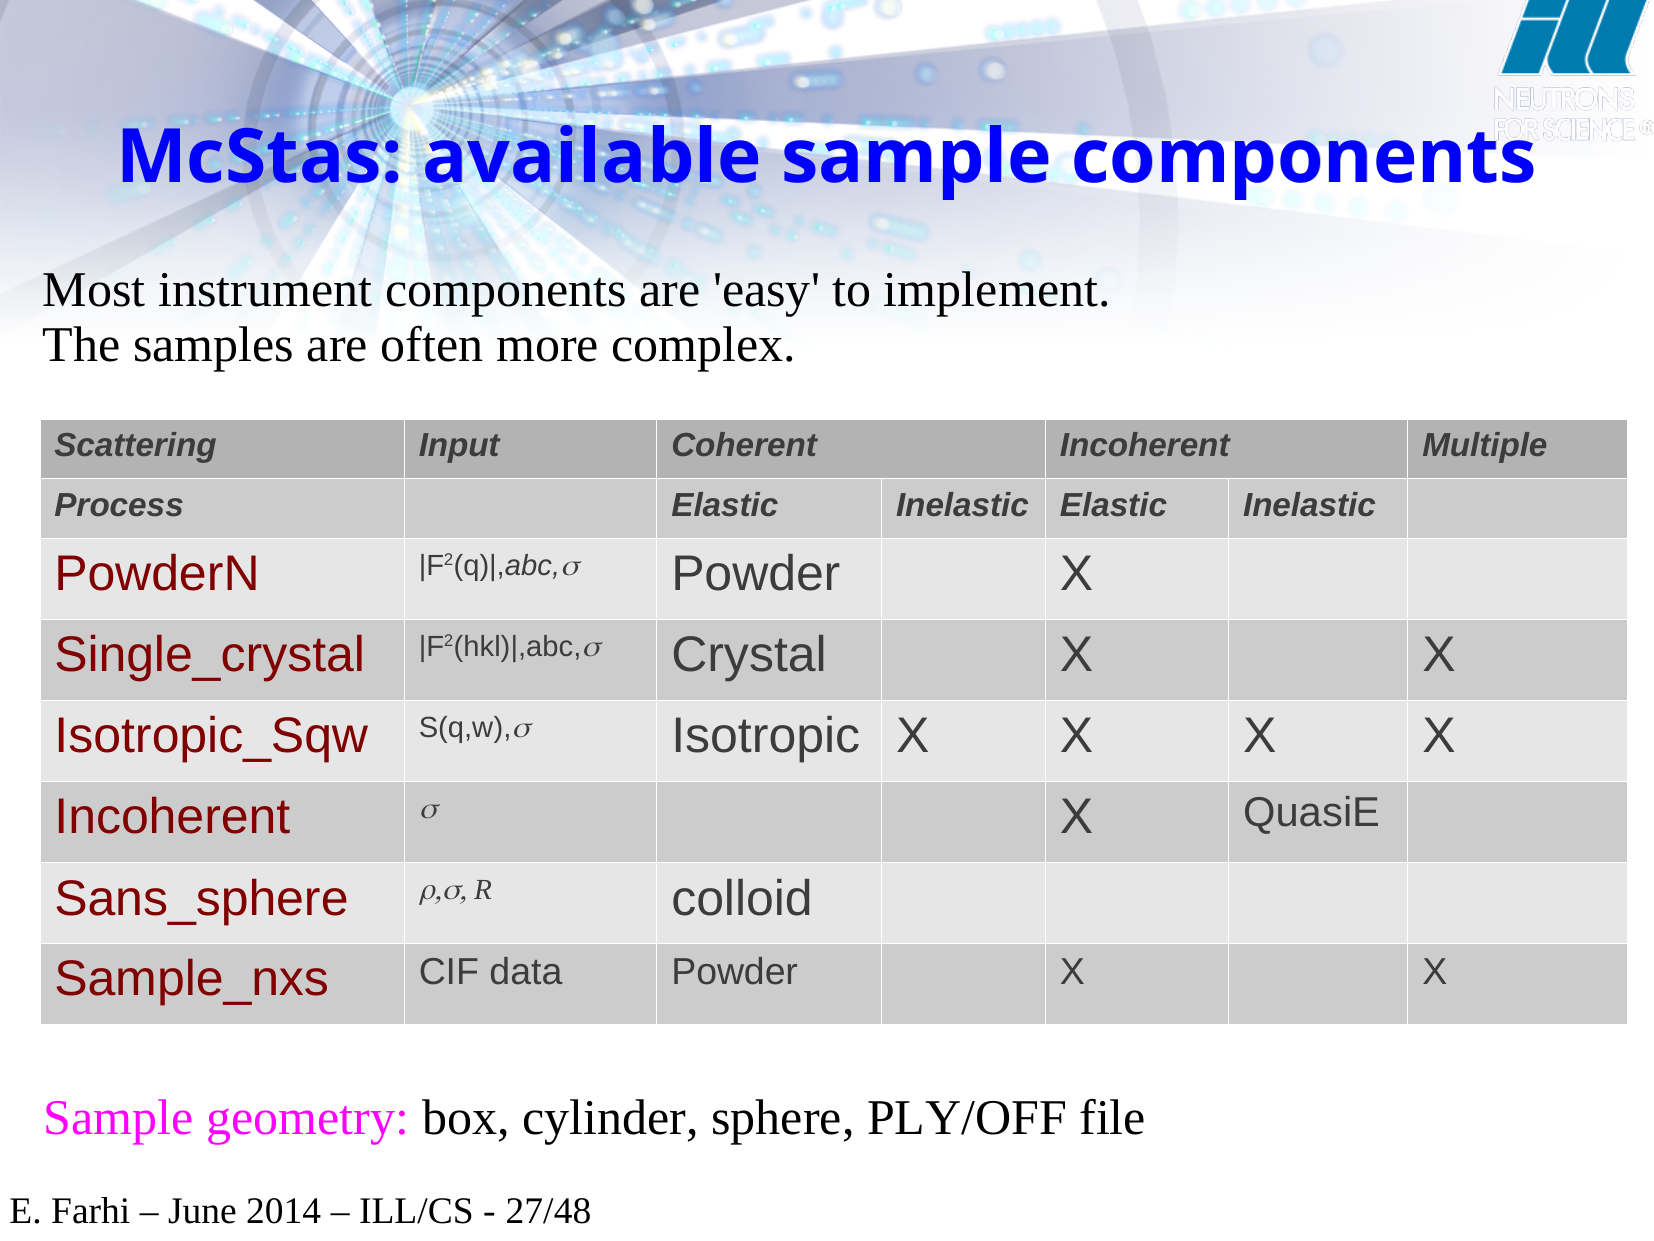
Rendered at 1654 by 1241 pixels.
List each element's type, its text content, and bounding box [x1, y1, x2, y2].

title McStas: available sample components [82, 49, 1571, 257]
picture [39, 418, 1628, 1025]
text_box Most instrument components are 'easy' to implement. The samples are often more complex. [39, 258, 1579, 377]
text_box Sample geometry: box, cylinder, sphere, PLY/OFF file [43, 1089, 1140, 1146]
picture [0, 0, 1654, 355]
